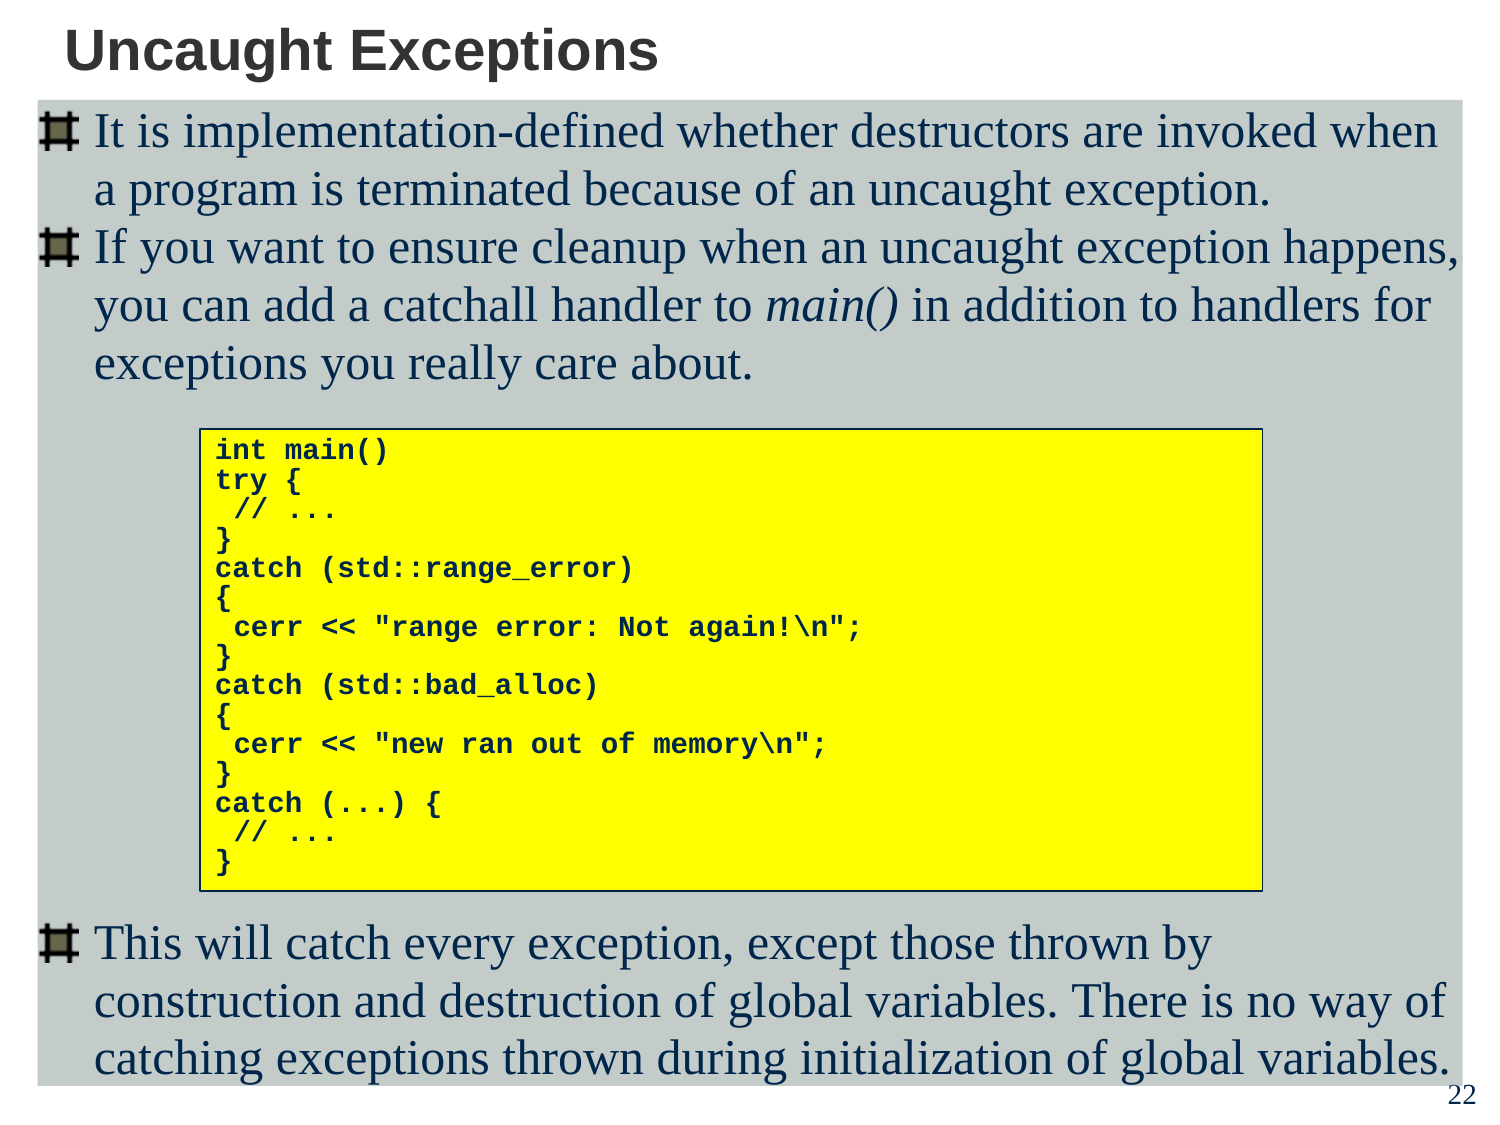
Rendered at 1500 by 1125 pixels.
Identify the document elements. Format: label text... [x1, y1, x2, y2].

text_box int main() try { // ... } catch (std::range_error) { cerr << "range error: Not again!\n"; } catch (std::bad_alloc) { cerr << "new ran out of memory\n"; } catch (...) { // ... } [200, 428, 1263, 895]
title Uncaught Exceptions [50, 0, 1450, 91]
list It is implementation-defined whether destructors are invoked when a program is terminated because of an uncaught exception. If you want to ensure cleanup when an uncaught exception happens, you can add a catchall handler to main() in addition to handlers for exceptions you really care about. This will catch every exception, except those thrown by construction and destruction of global variables. There is no way of catching exceptions thrown during initialization of global variables. [37, 99, 1463, 1084]
